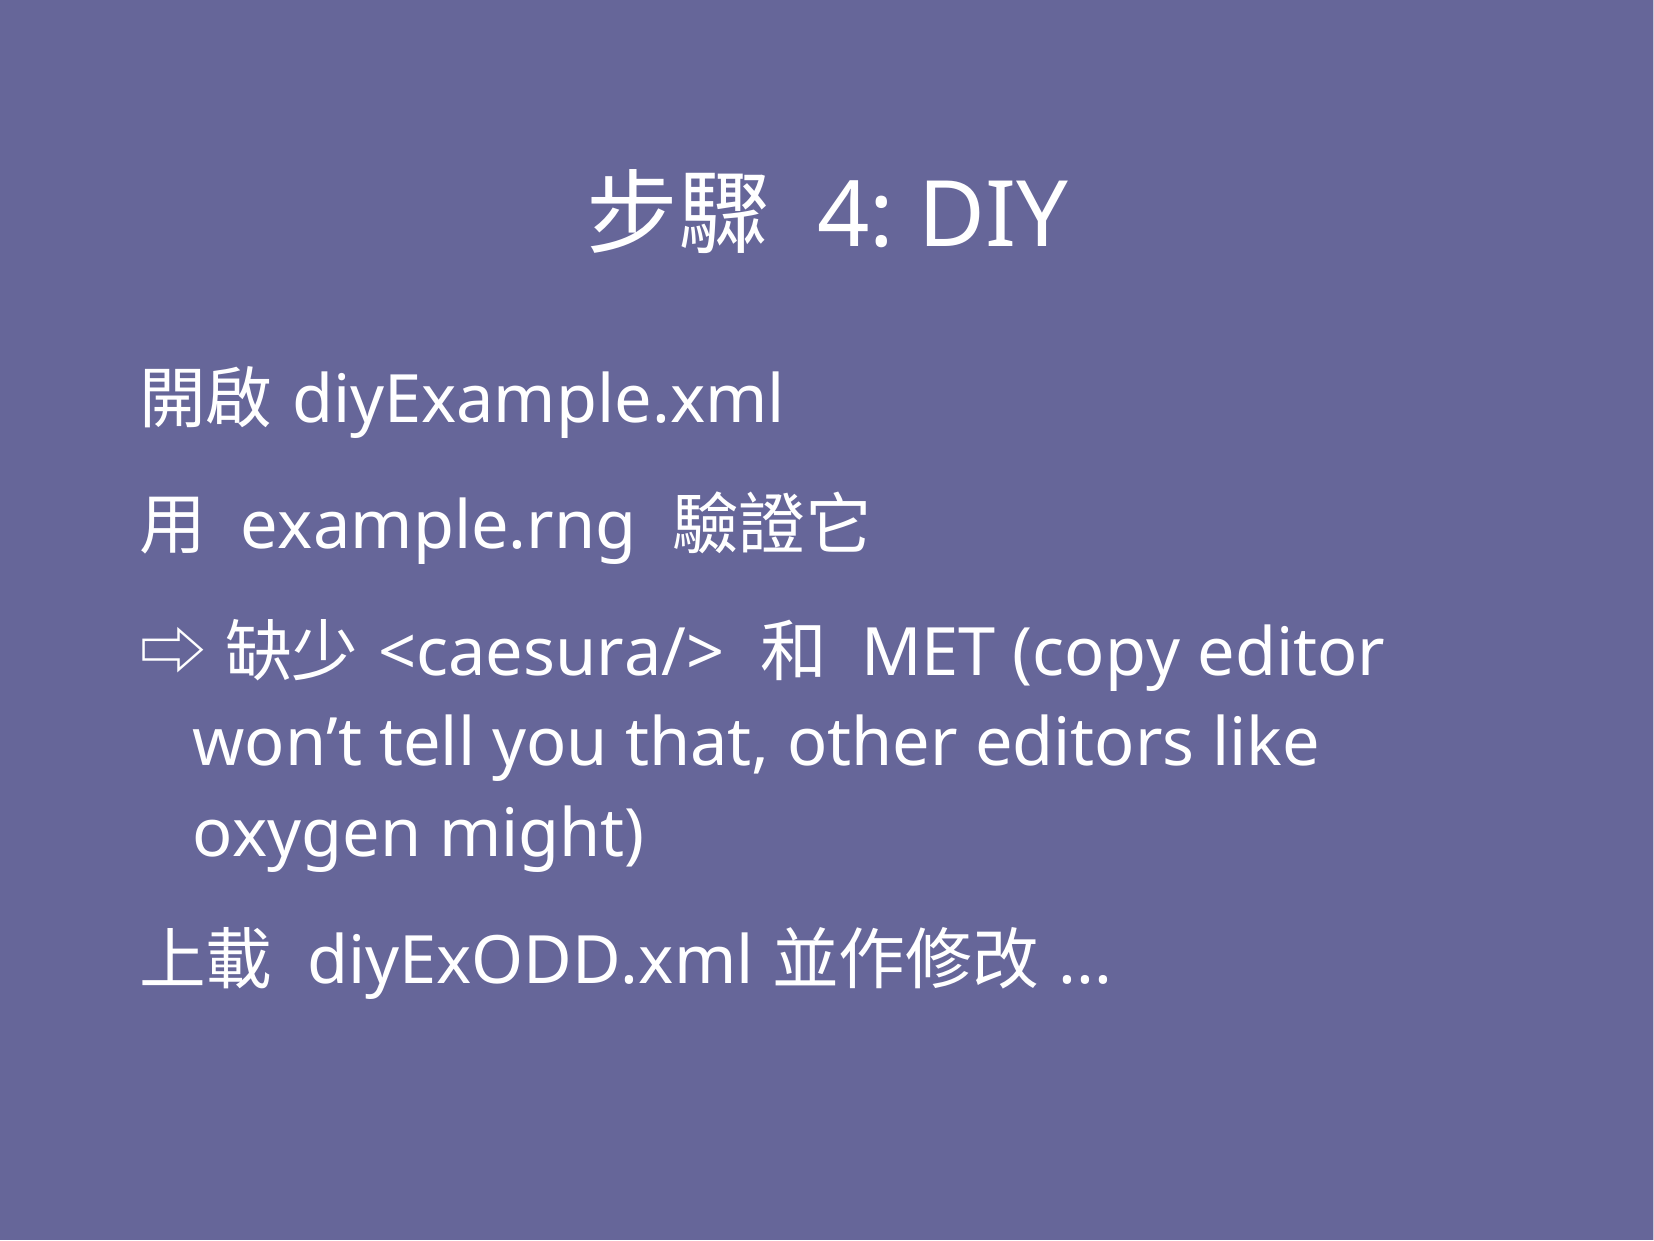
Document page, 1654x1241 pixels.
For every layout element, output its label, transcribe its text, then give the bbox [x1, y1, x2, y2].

list 開啟diyExample.xml 用 example.rng 驗證它 ⇨缺少<caesura/> 和 MET (copy editor won’t tell you that, other editors like oxygen might) 上載 diyExODD.xml並作修改... [121, 344, 1534, 1207]
title 步驟 4: DIY [121, 102, 1534, 310]
